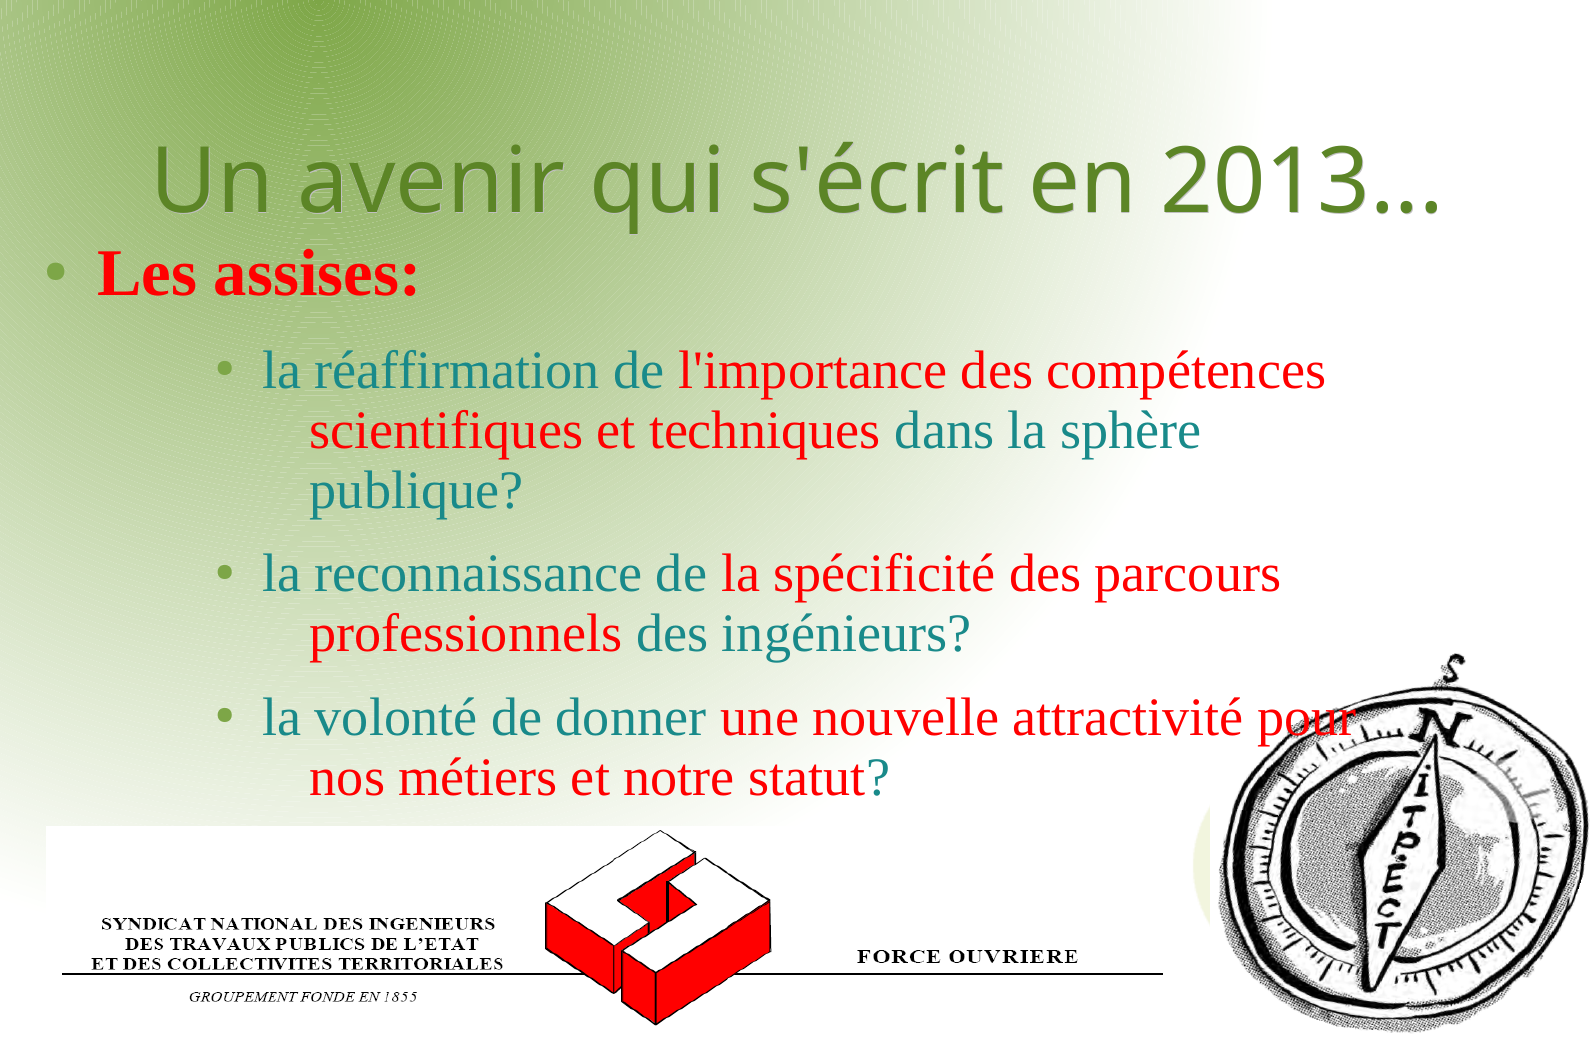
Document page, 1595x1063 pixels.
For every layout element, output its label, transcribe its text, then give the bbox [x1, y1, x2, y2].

list Les assises: la réaffirmation de l'importance des compétences scientifiques et techniques dans la sphère publique? la reconnaissance de la spécificité des parcours professionnels des ingénieurs? la volonté de donner une nouvelle attractivité pour nos métiers et notre statut? [26, 236, 1388, 815]
picture [46, 649, 1595, 1038]
title Un avenir qui s'écrit en 2013... [117, 88, 1479, 266]
